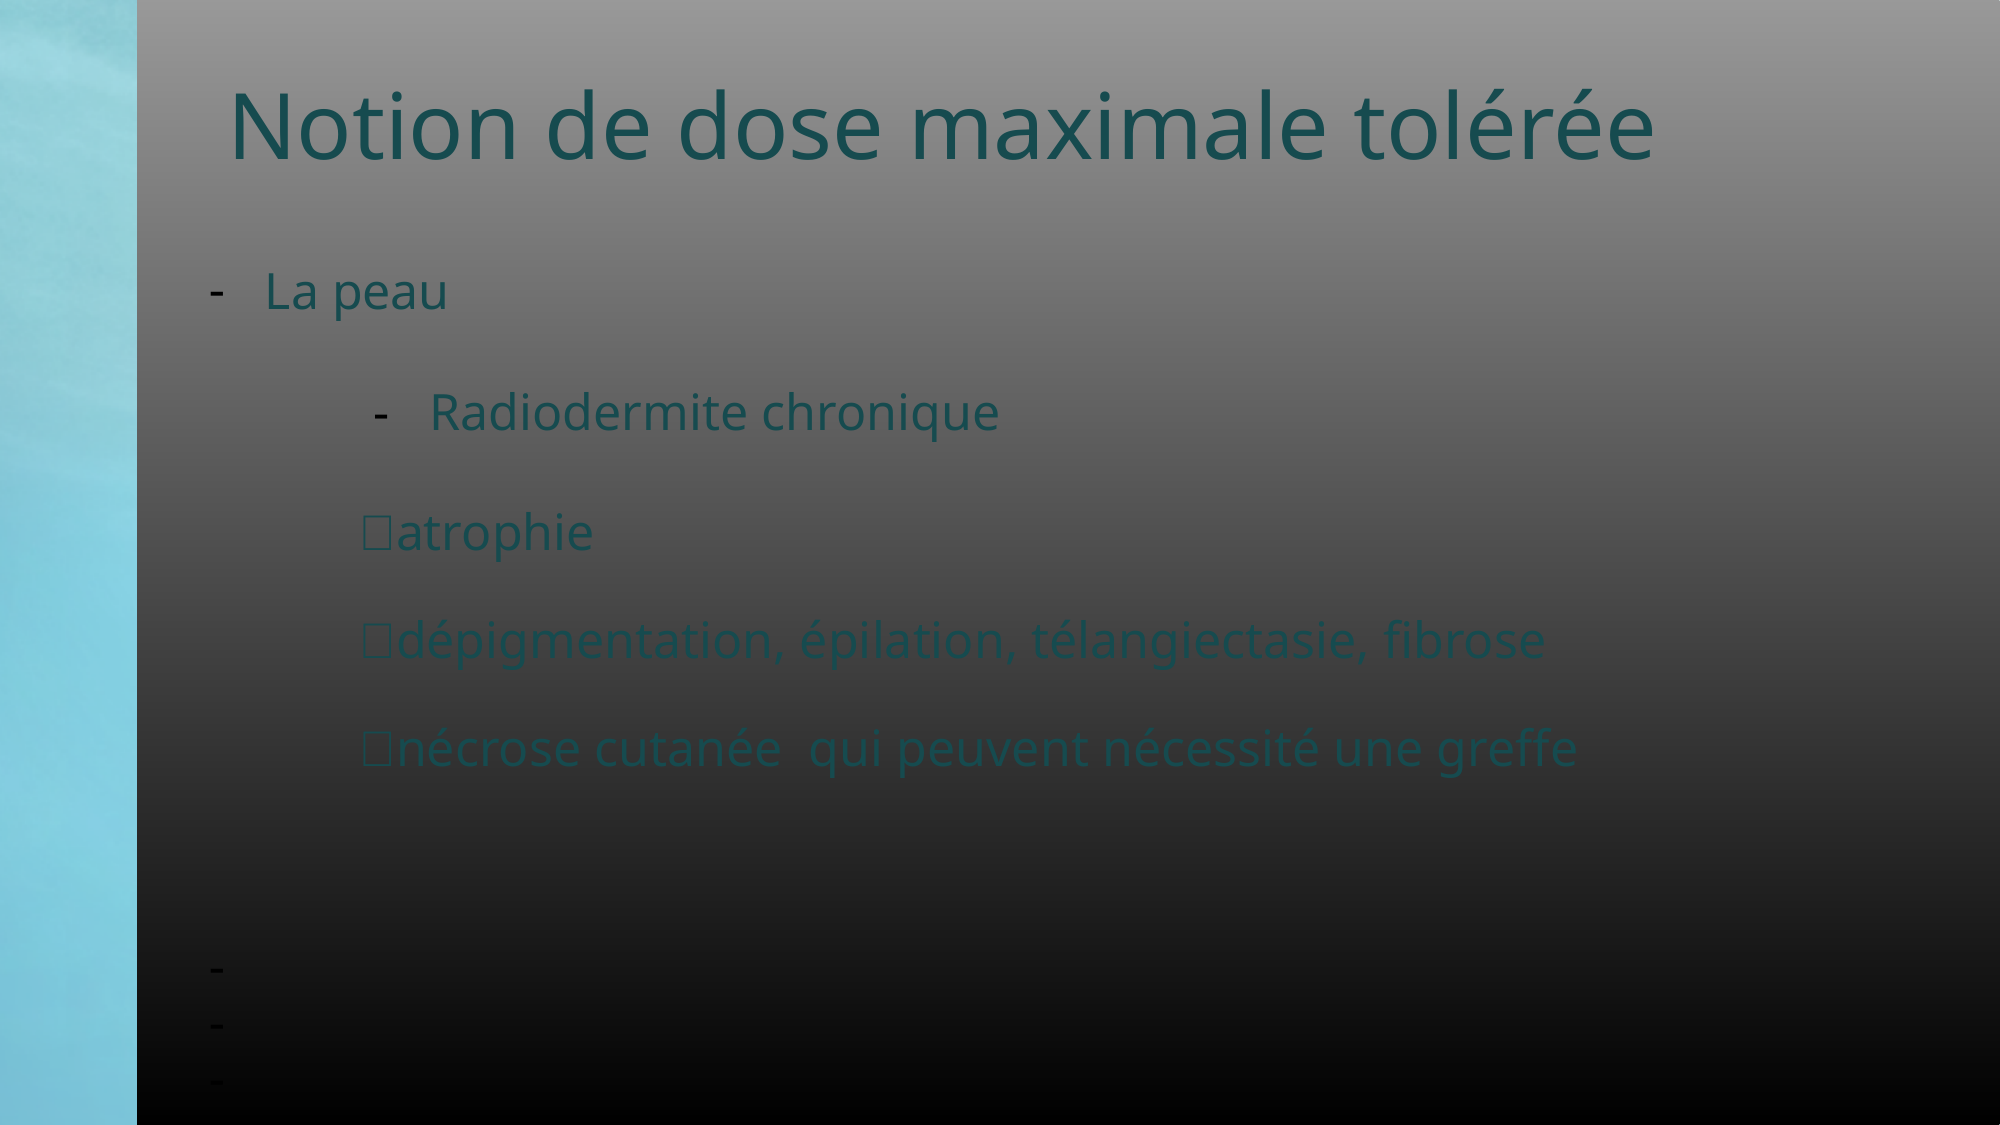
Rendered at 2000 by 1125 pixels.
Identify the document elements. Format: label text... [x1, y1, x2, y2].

list La peau Radiodermite chronique atrophie dépigmentation, épilation, télangiectasie, fibrose nécrose cutanée qui peuvent nécessité une greffe [193, 199, 1981, 1060]
title Notion de dose maximale tolérée [212, 62, 1728, 188]
